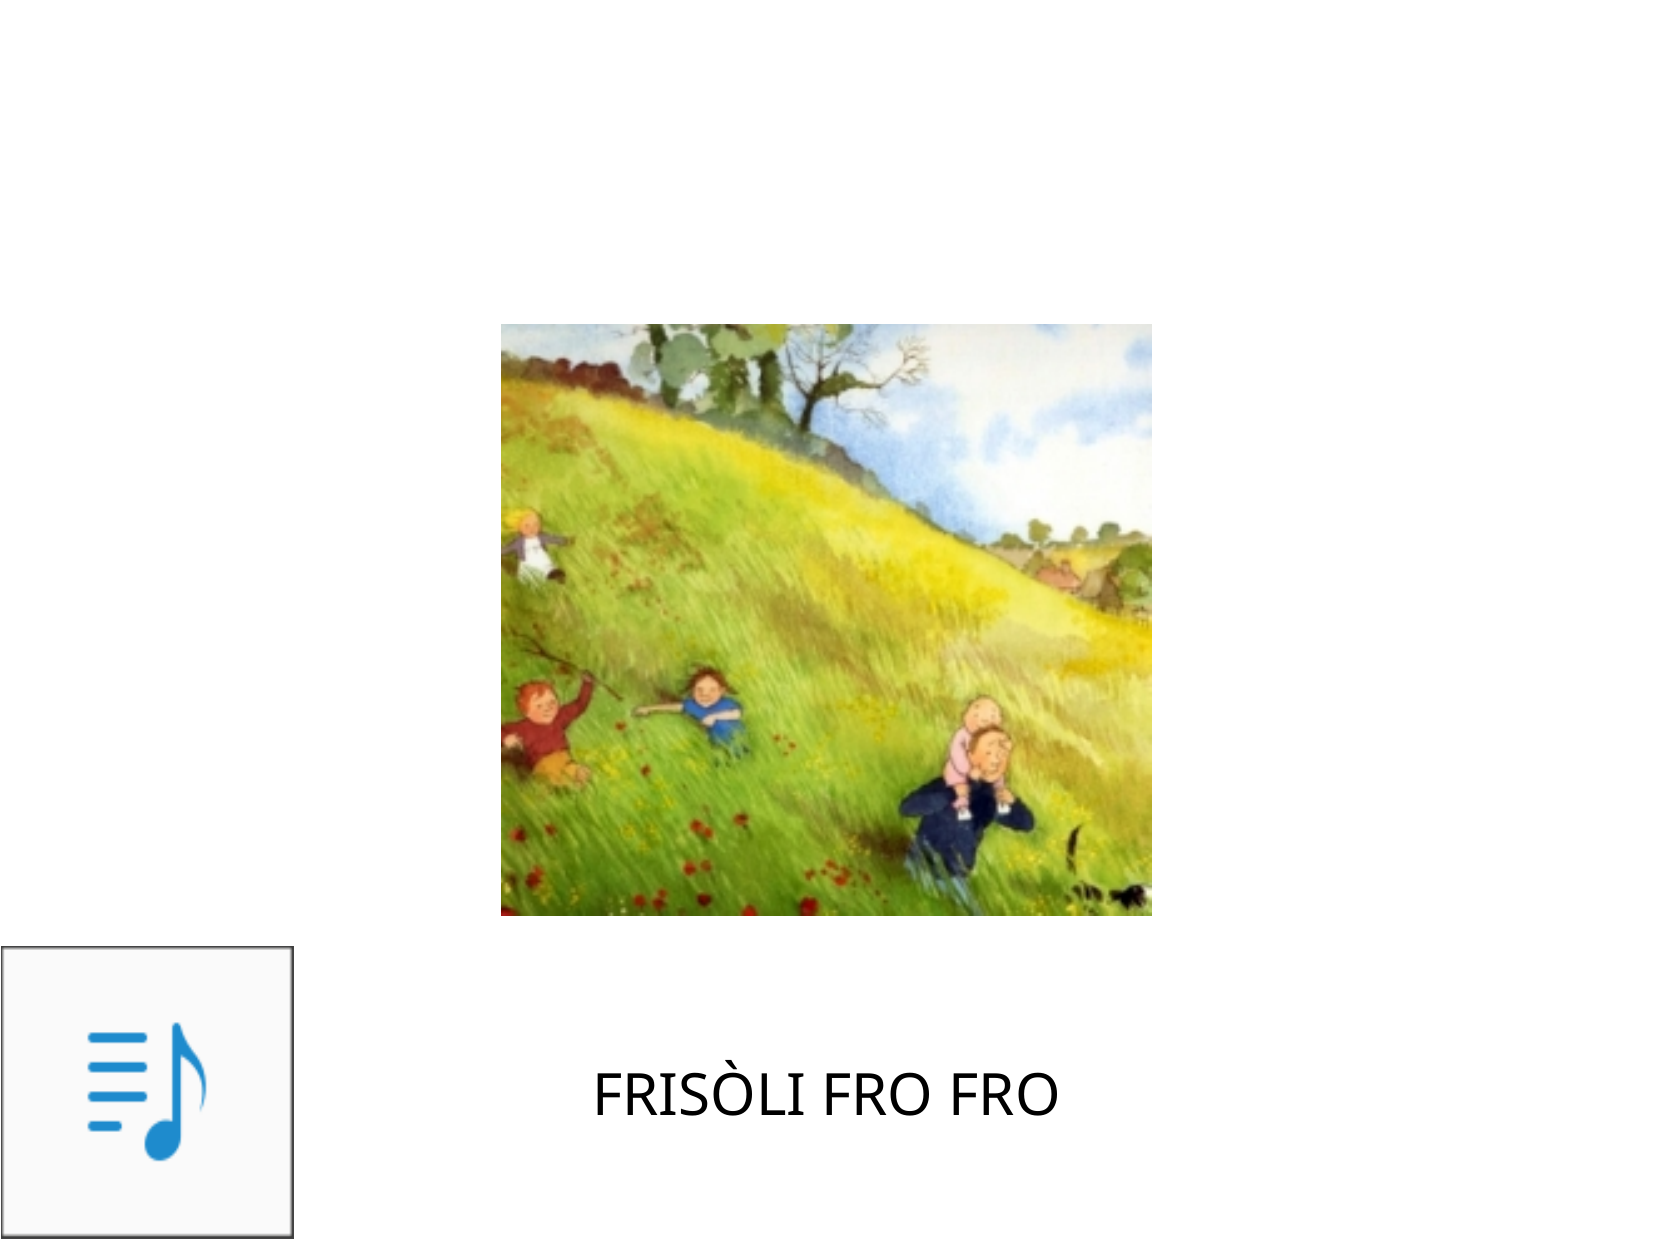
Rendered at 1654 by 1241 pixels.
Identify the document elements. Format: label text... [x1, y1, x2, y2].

picture [501, 324, 1152, 916]
text_box FRISÒLI FRO FRO [0, 944, 1654, 1241]
